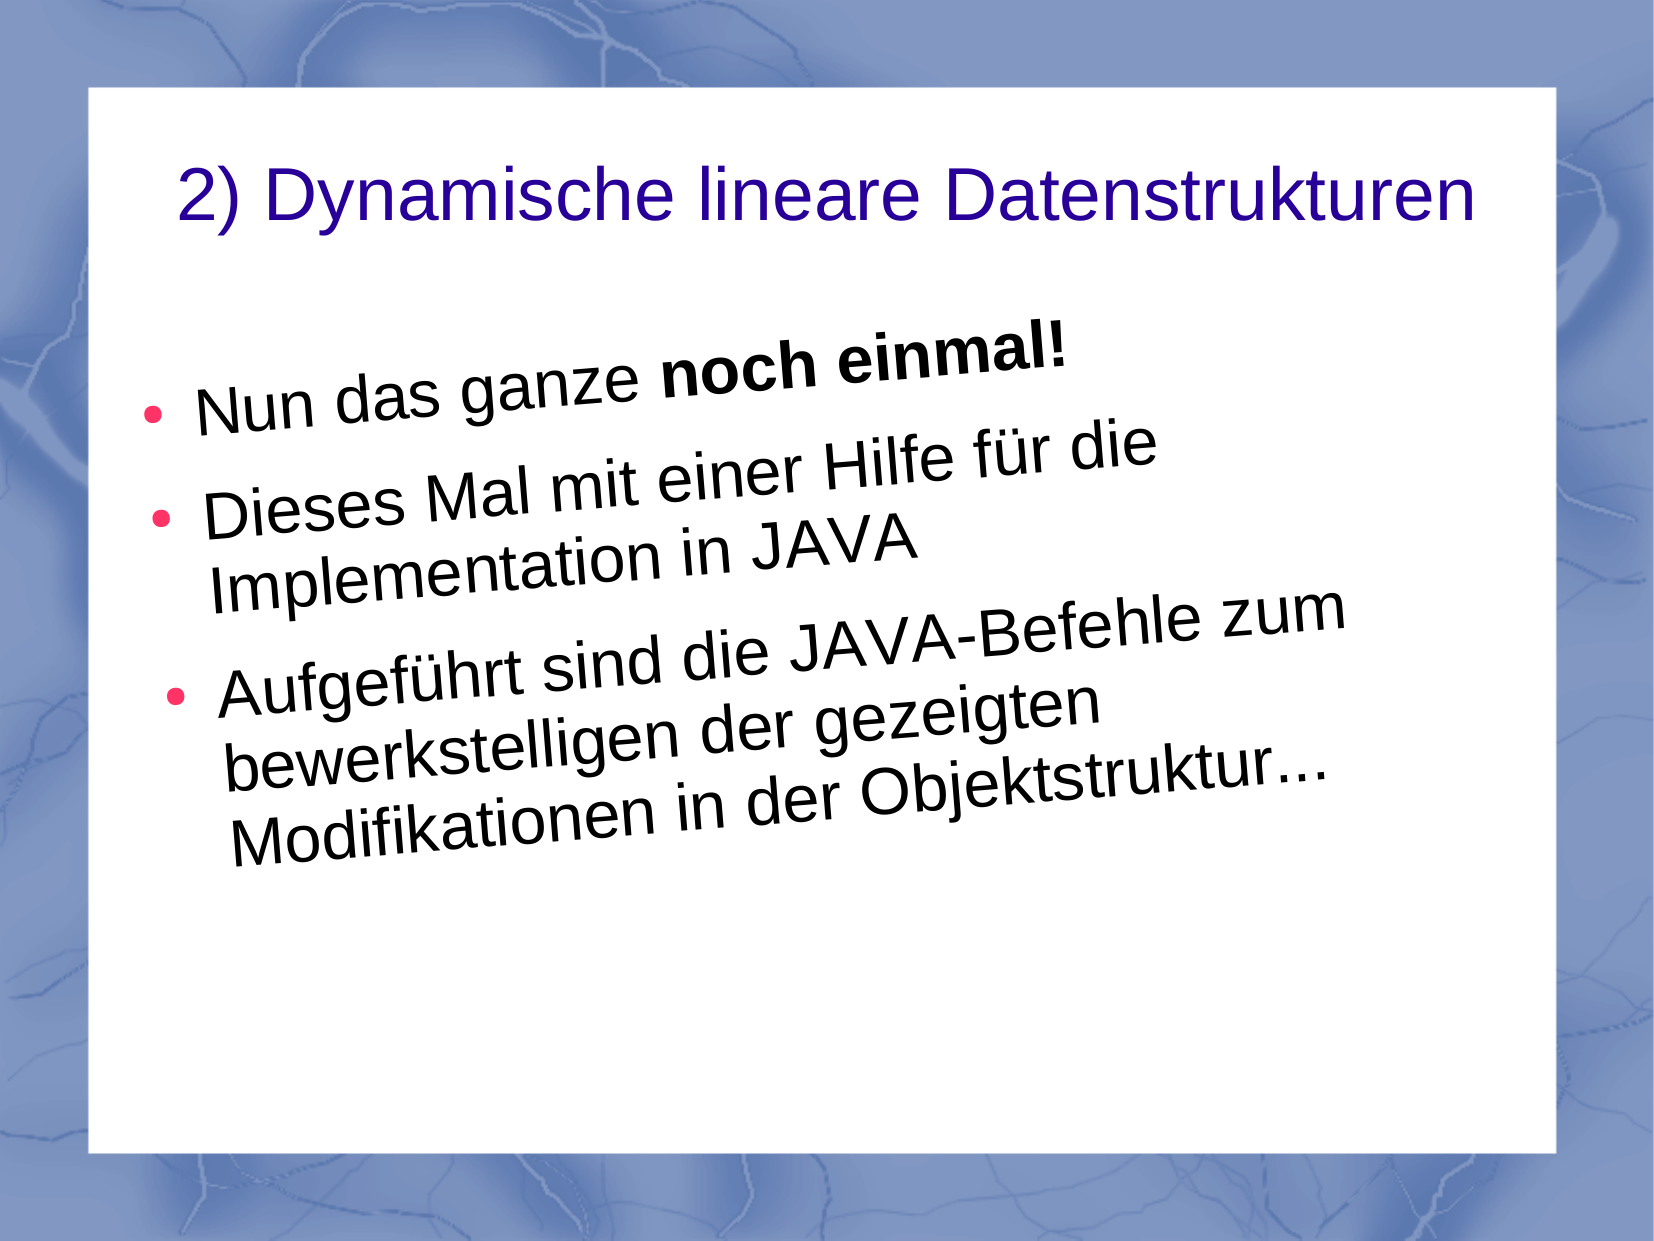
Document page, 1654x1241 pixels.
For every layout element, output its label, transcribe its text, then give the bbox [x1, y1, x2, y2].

picture [0, 0, 1654, 1241]
title 2) Dynamische lineare Datenstrukturen [118, 90, 1536, 298]
list Nun das ganze noch einmal! Dieses Mal mit einer Hilfe für die Implementation in JAVA Aufgeführt sind die JAVA-Befehle zum bewerkstelligen der gezeigten Modifikationen in der Objektstruktur... [120, 272, 1533, 1105]
